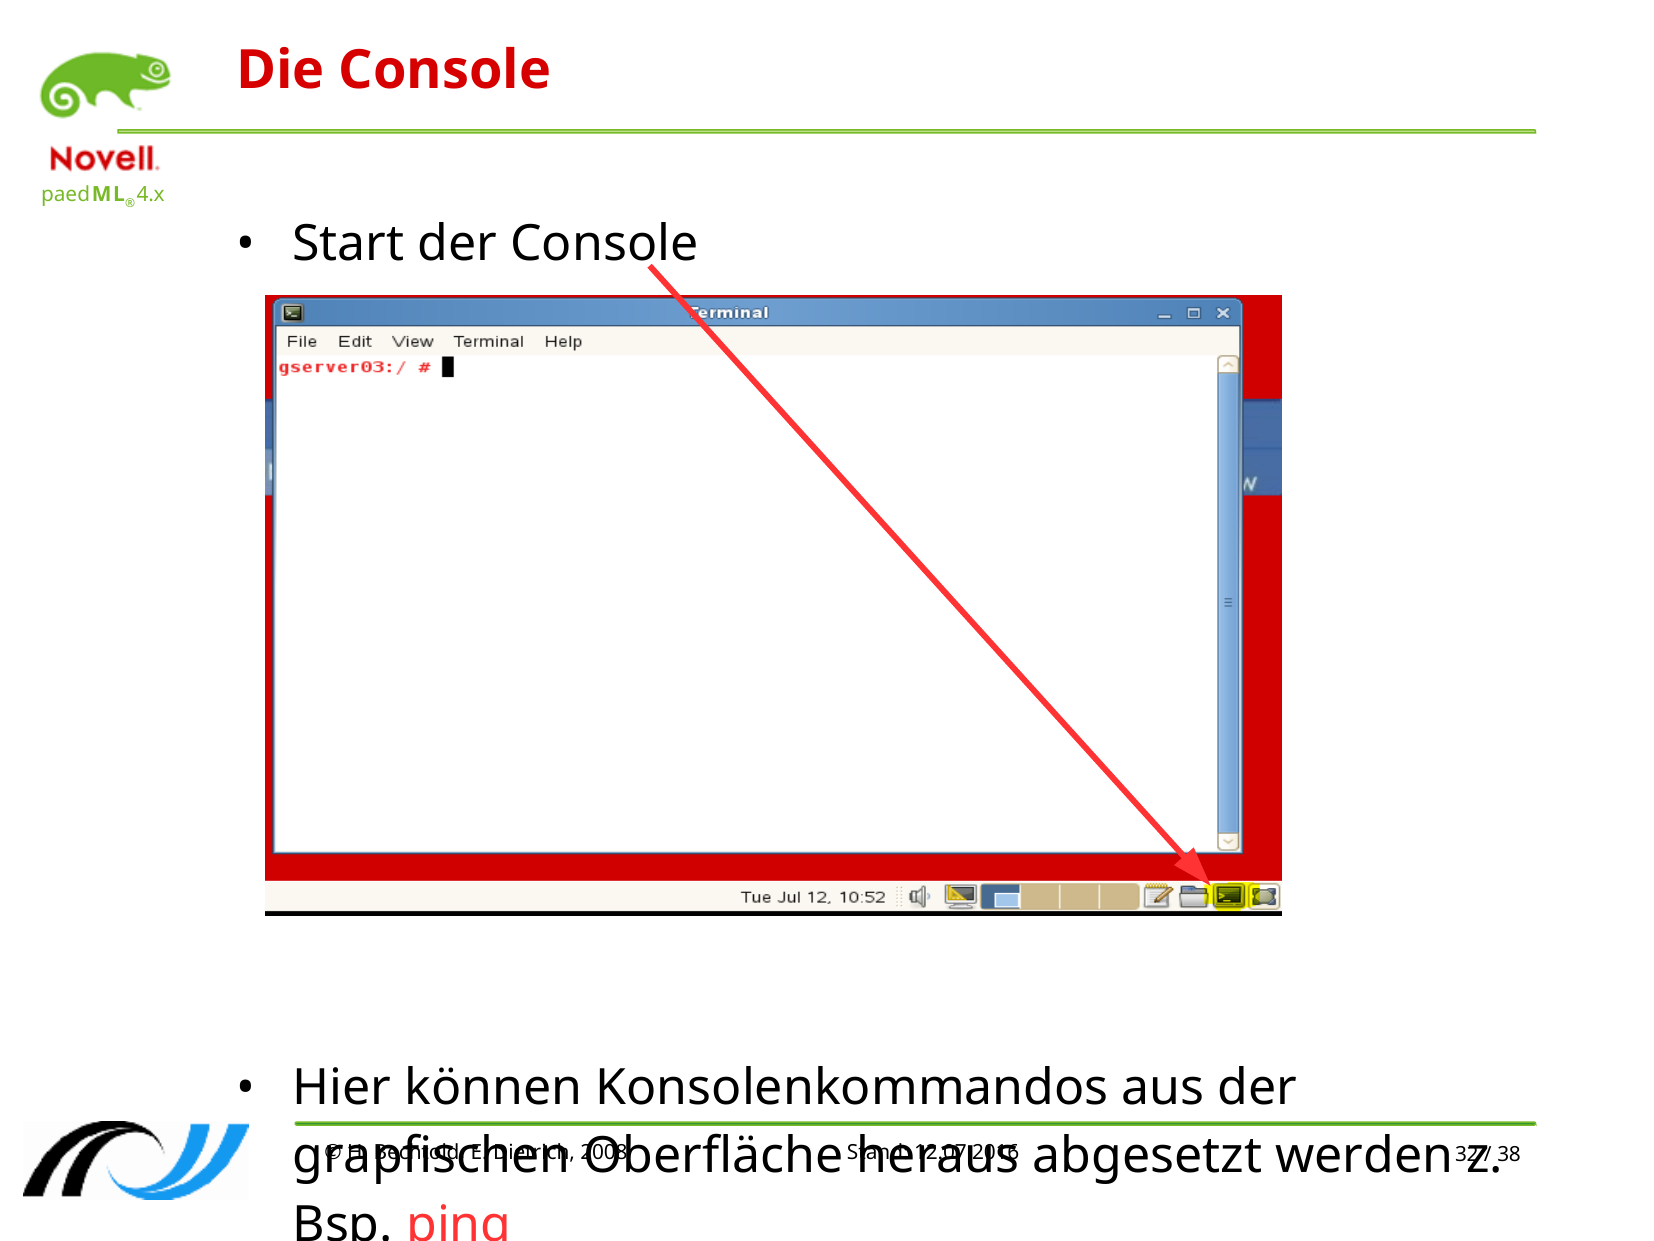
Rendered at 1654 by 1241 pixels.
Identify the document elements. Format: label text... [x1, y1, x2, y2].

picture [265, 295, 1282, 916]
picture [26, 35, 184, 193]
picture [23, 1121, 249, 1200]
list Start der Console Hier können Konsolenkommandos aus der grapfischen Oberfläche heraus abgesetzt werden z. Bsp. ping [236, 206, 1565, 1076]
title Die Console [236, 17, 1536, 119]
